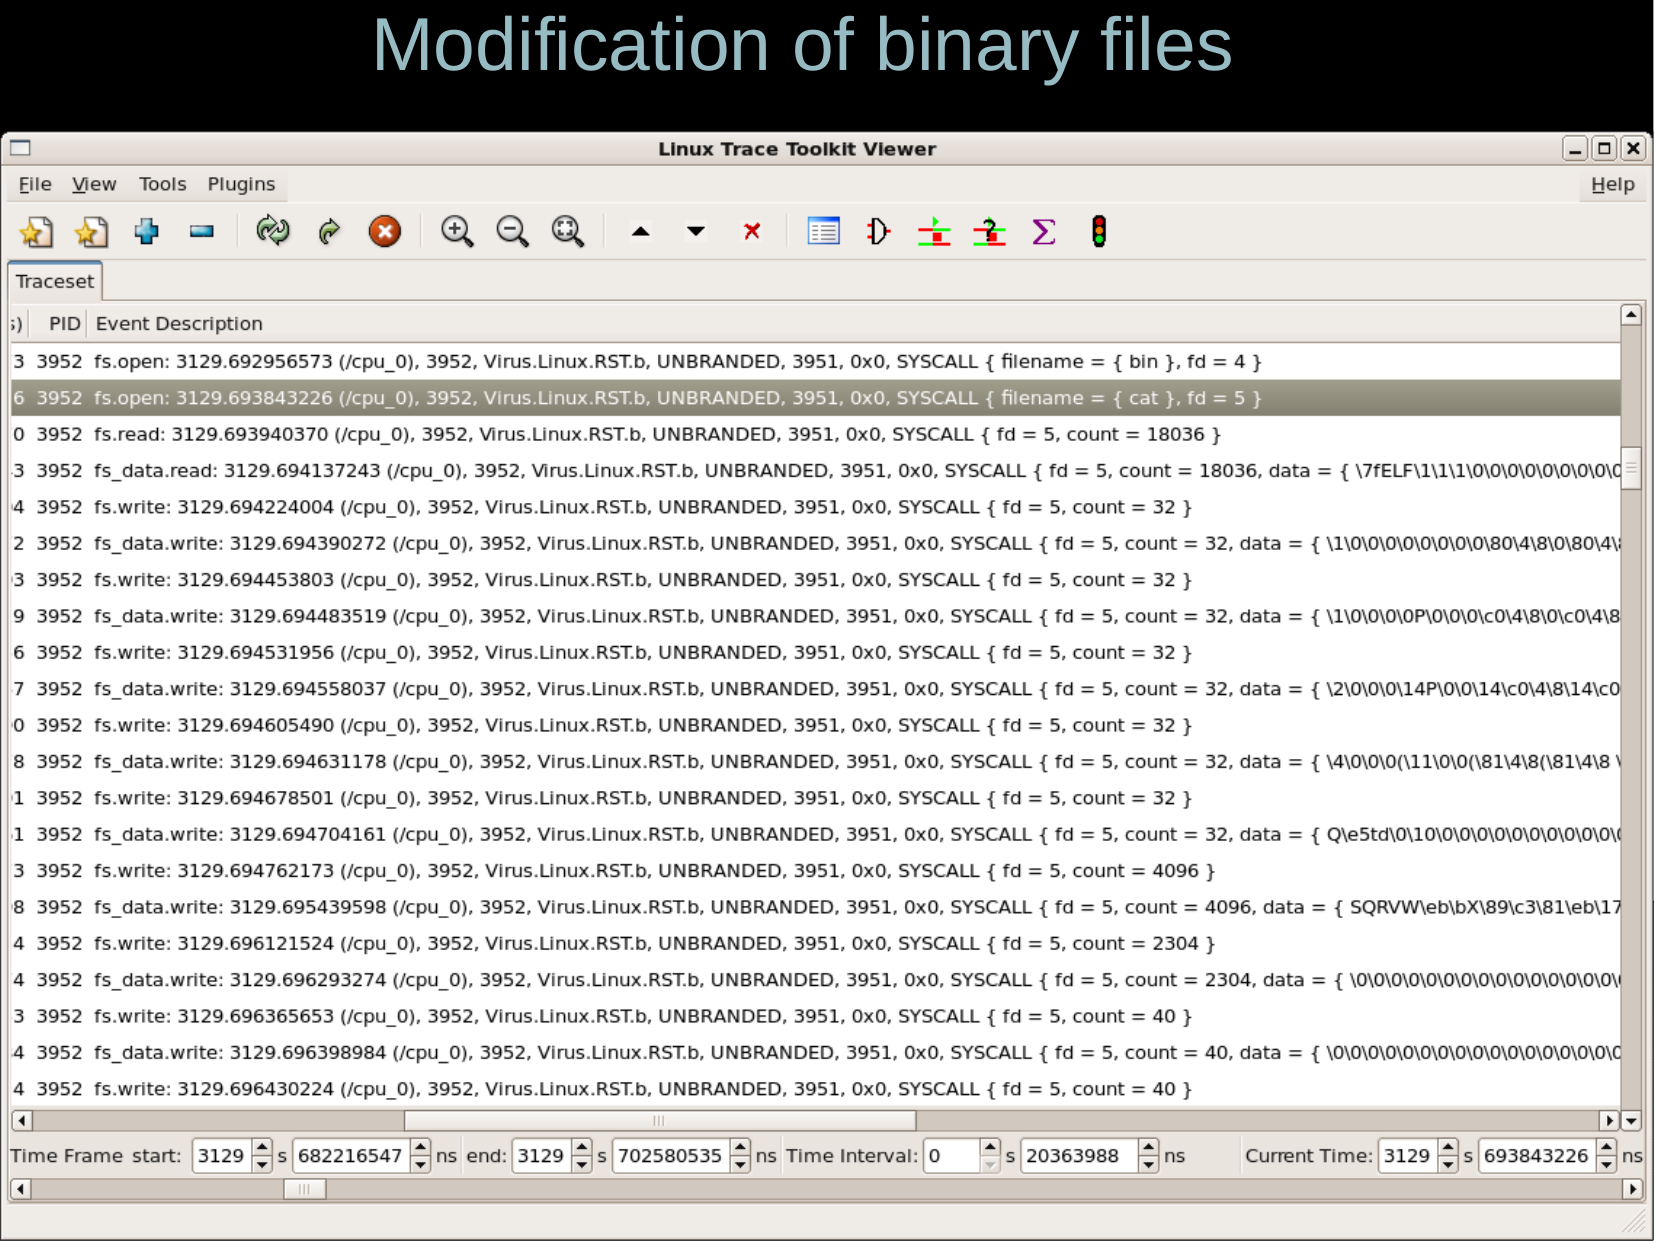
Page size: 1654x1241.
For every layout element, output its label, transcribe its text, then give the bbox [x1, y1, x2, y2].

title Modification of binary files [59, 0, 1548, 131]
picture [0, 131, 1654, 1241]
